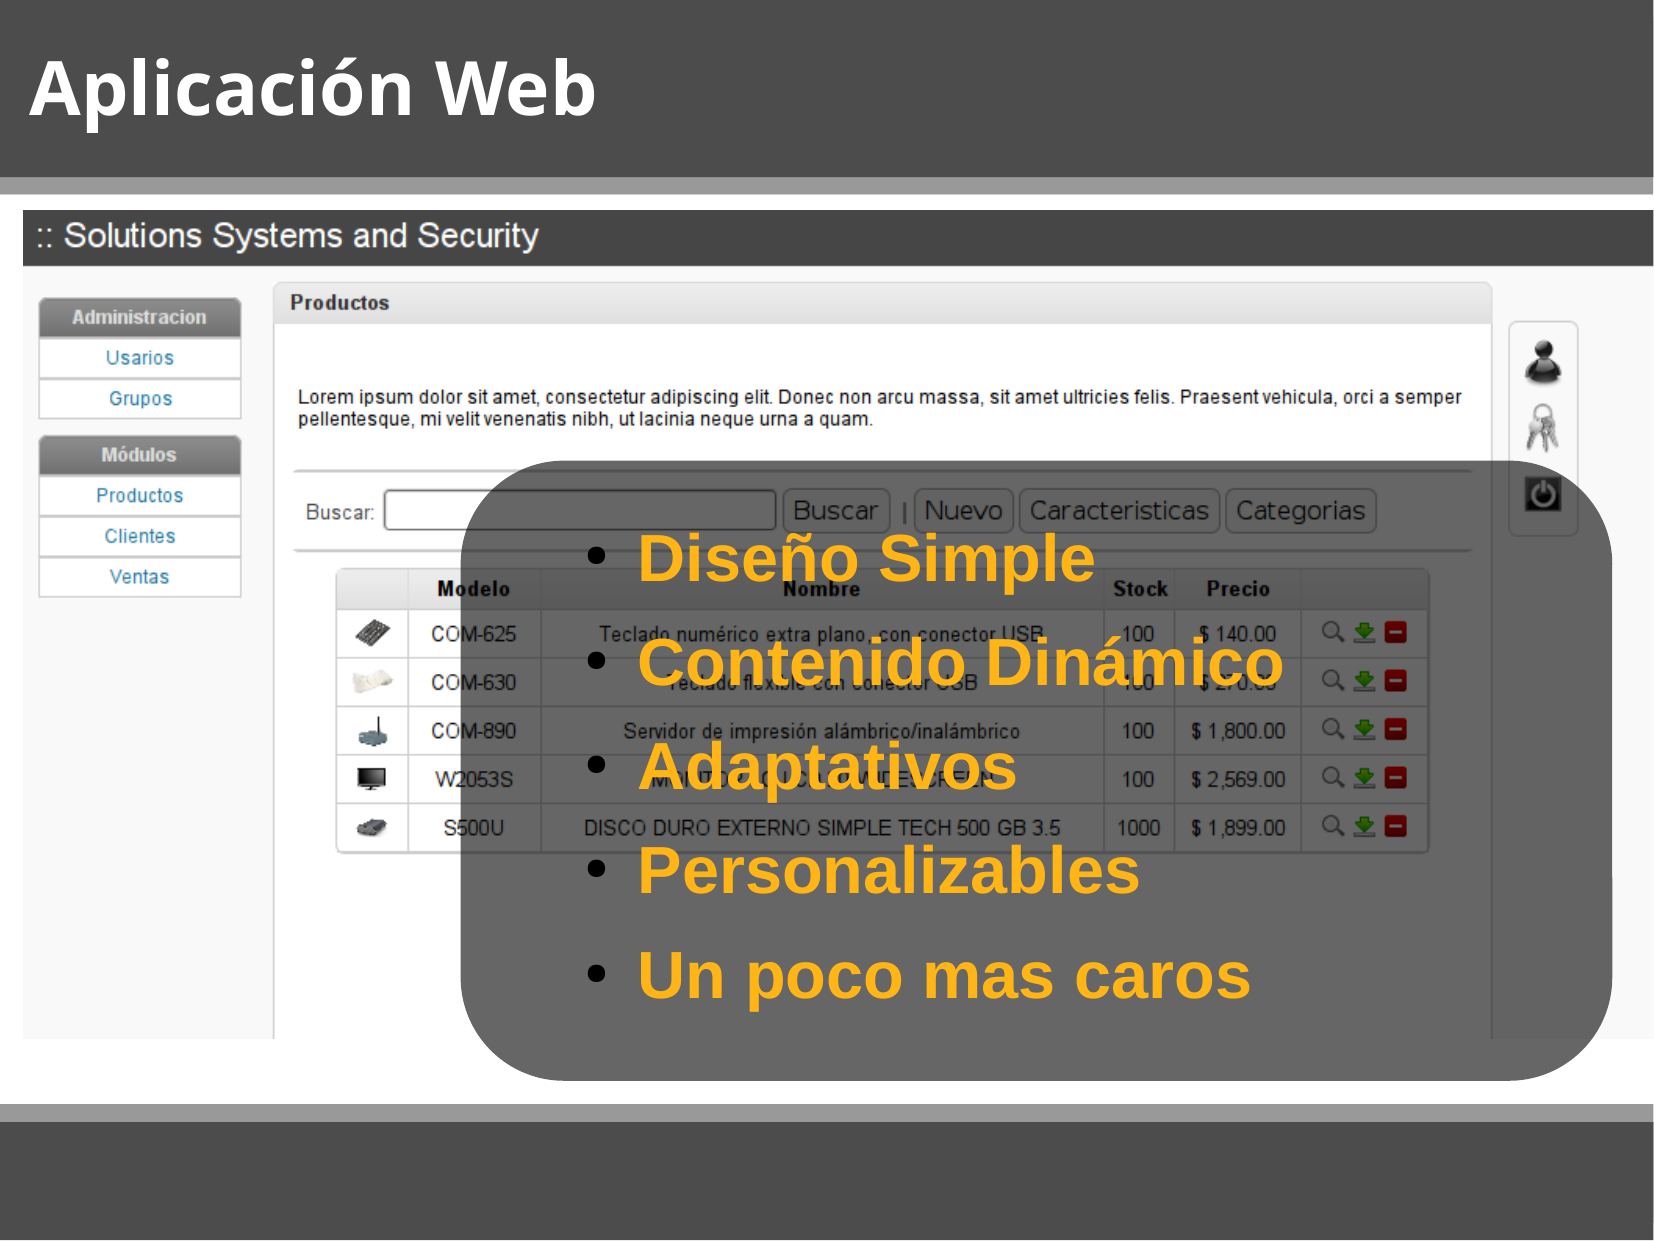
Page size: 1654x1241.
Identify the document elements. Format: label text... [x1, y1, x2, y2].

list Diseño Simple Contenido Dinámico Adaptativos Personalizables Un poco mas caros [566, 520, 1630, 1093]
title Aplicación Web [29, 8, 1654, 166]
text_box [460, 460, 1603, 1081]
picture [23, 210, 1654, 1040]
